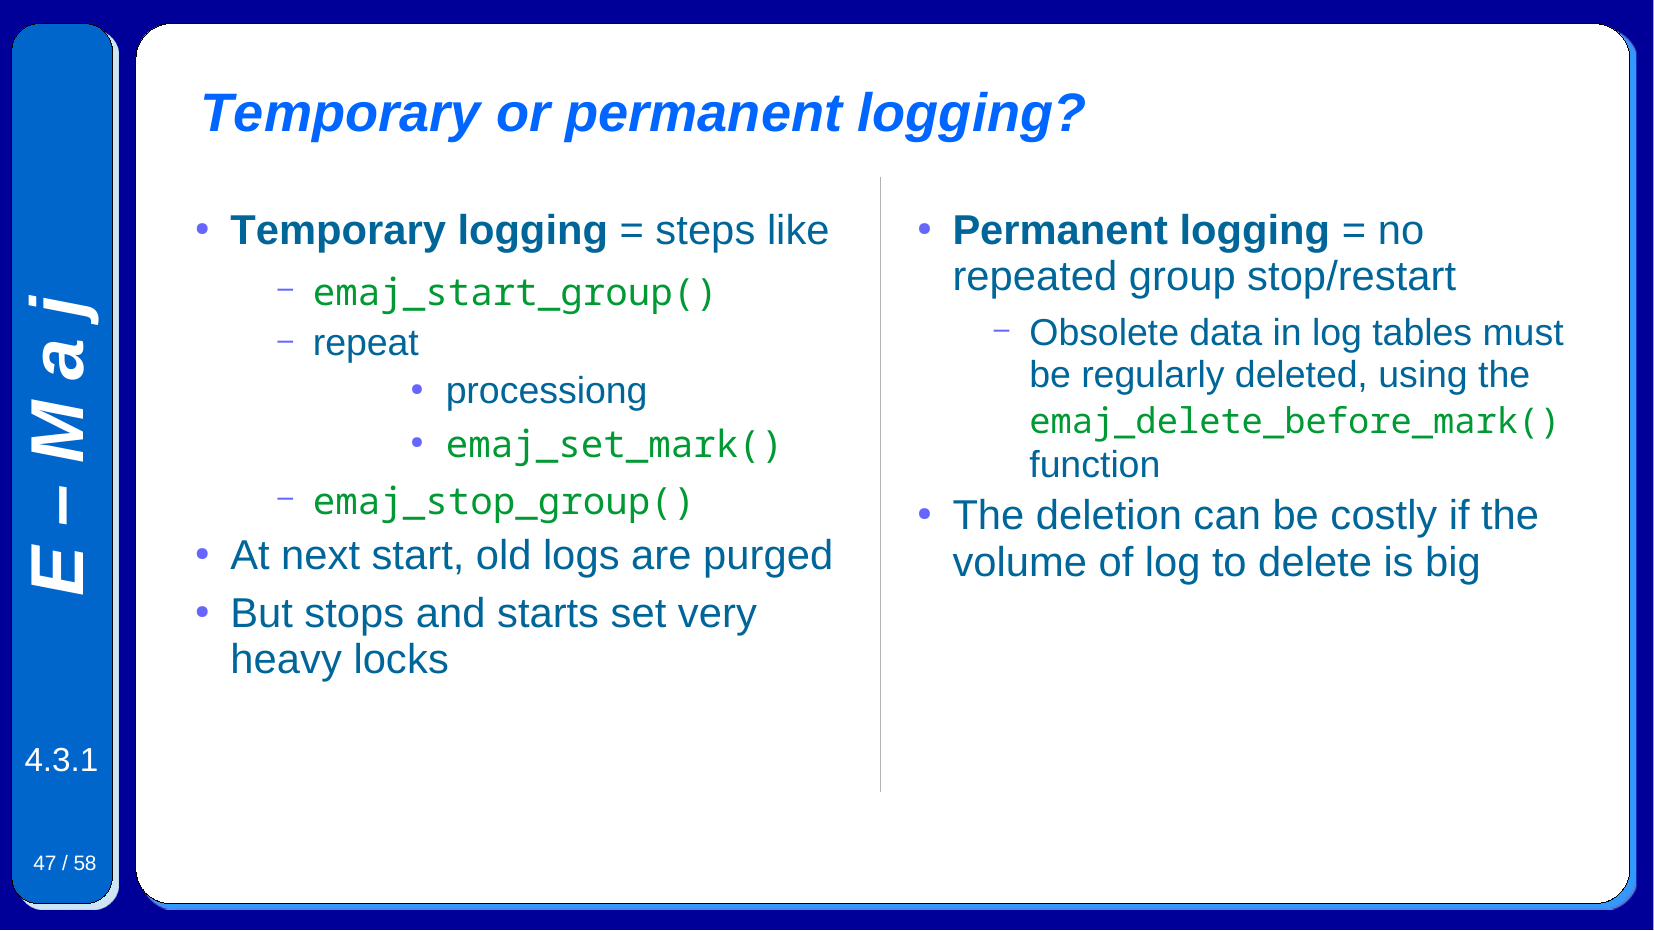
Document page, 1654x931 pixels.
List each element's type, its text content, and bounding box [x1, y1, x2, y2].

title Temporary or permanent logging? [200, 34, 1575, 191]
list Permanent logging = no repeated group stop/restart Obsolete data in log tables must be regularly deleted, using the emaj_delete_before_mark() function The deletion can be costly if the volume of log to delete is big [899, 206, 1588, 827]
list Temporary logging = steps like emaj_start_group() repeat processiong emaj_set_mark() emaj_stop_group() At next start, old logs are purged But stops and starts set very heavy locks [177, 206, 865, 827]
